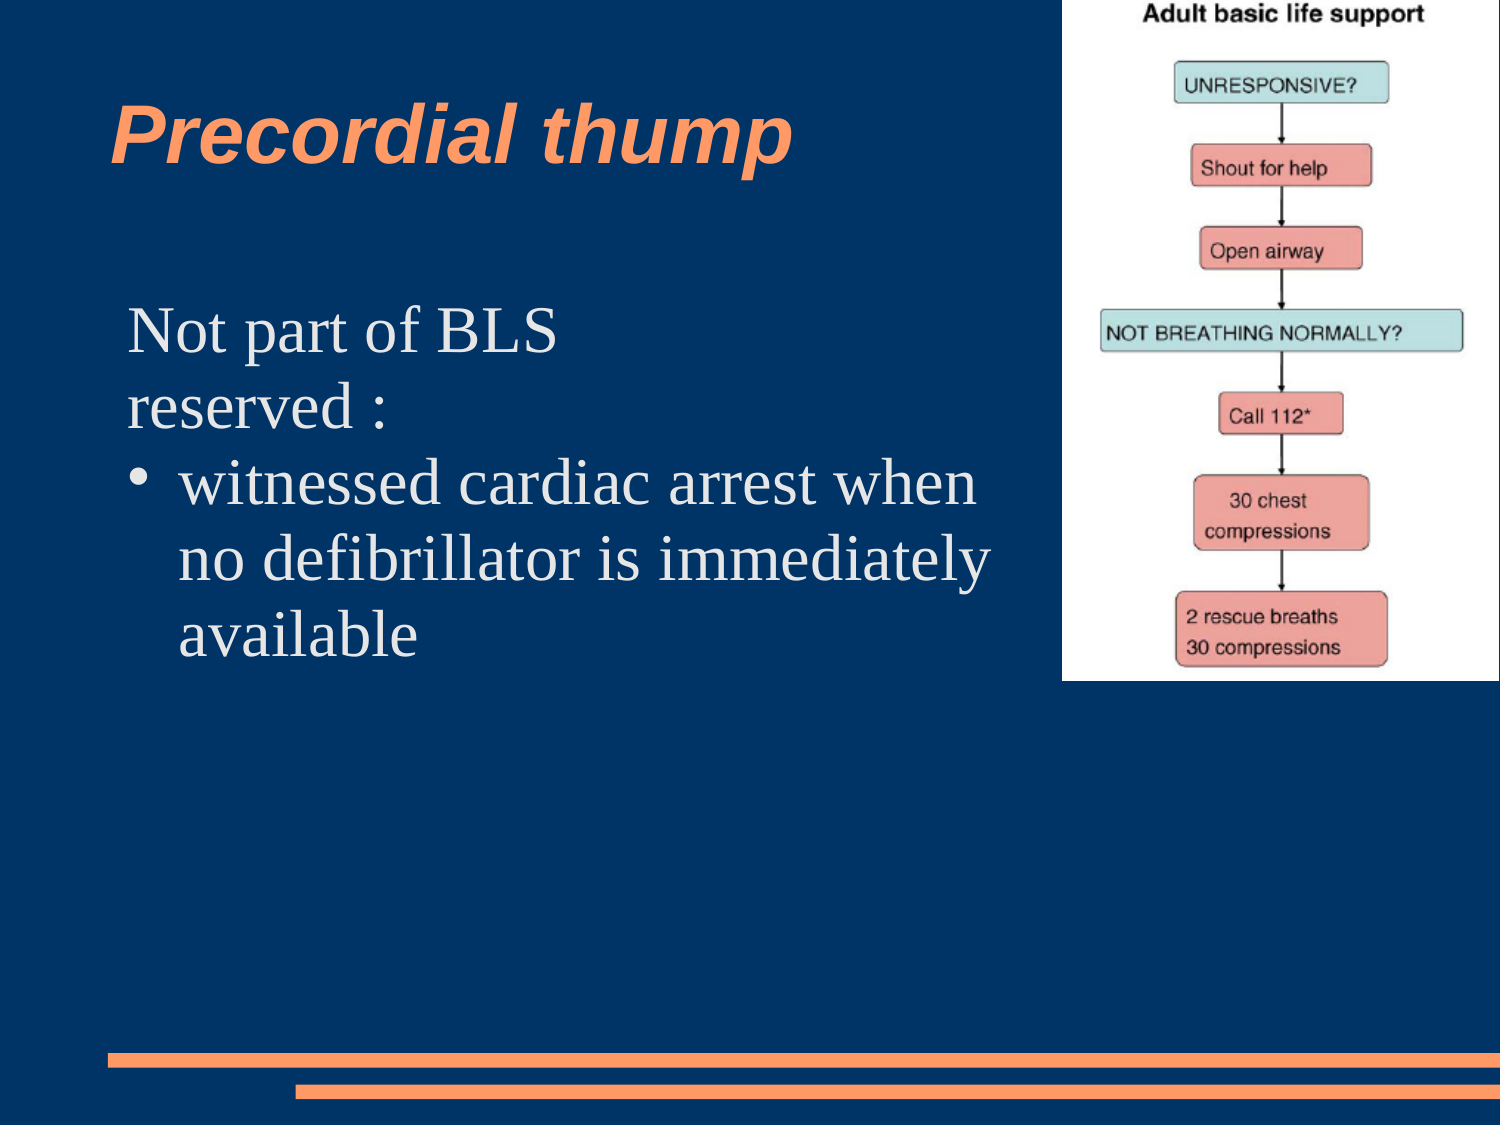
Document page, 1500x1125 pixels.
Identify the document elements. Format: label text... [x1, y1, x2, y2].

picture [1062, 0, 1499, 681]
list Not part of BLS reserved : witnessed cardiac arrest when no defibrillator is immediately available [110, 292, 1063, 1013]
title Precordial thump [110, 49, 1062, 223]
